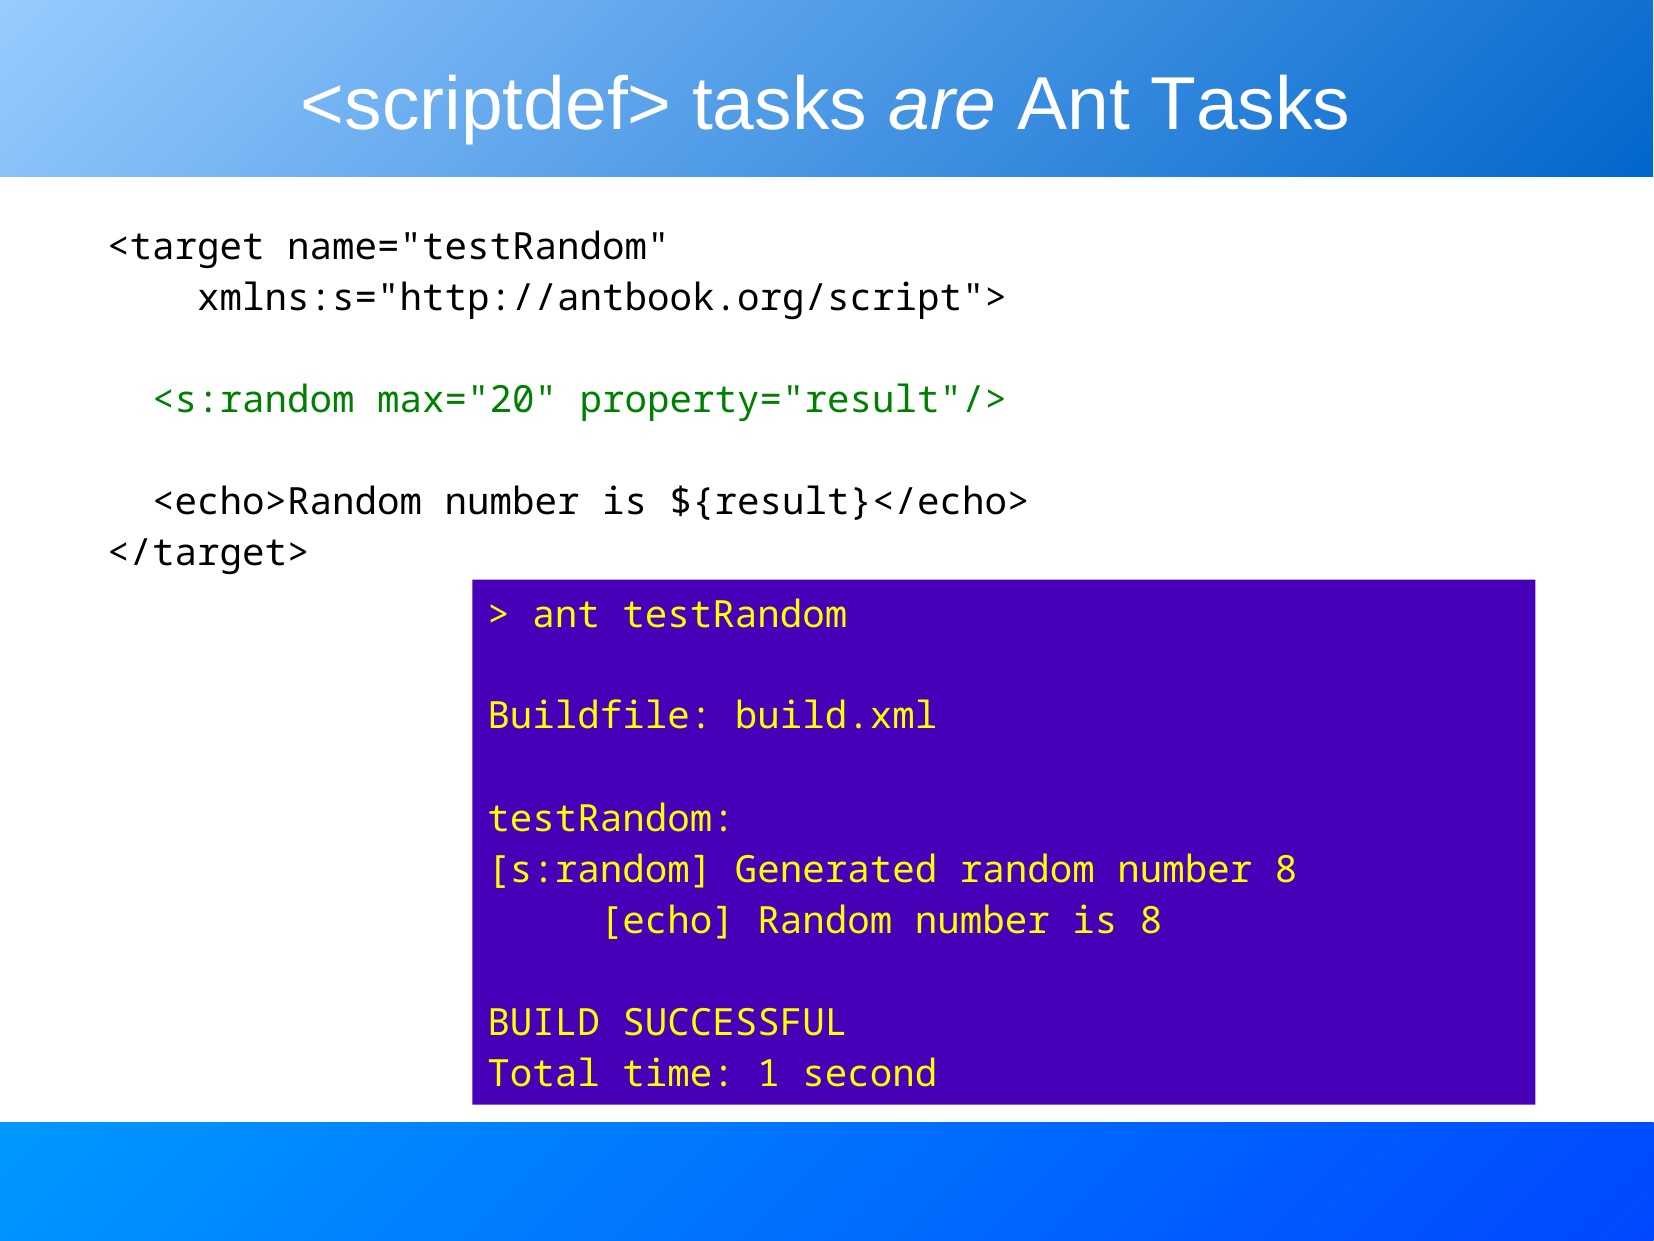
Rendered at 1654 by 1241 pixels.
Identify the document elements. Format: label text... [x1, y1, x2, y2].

text_box > ant testRandom Buildfile: build.xml testRandom: [s:random] Generated random number 8 [echo] Random number is 8 BUILD SUCCESSFUL Total time: 1 second [472, 591, 1536, 1093]
title <scriptdef> tasks are Ant Tasks [162, 59, 1489, 148]
text_box <target name="testRandom" xmlns:s="http://antbook.org/script"> <s:random max="20" property="result"/> <echo>Random number is ${result}</echo> </target> [92, 235, 1540, 561]
